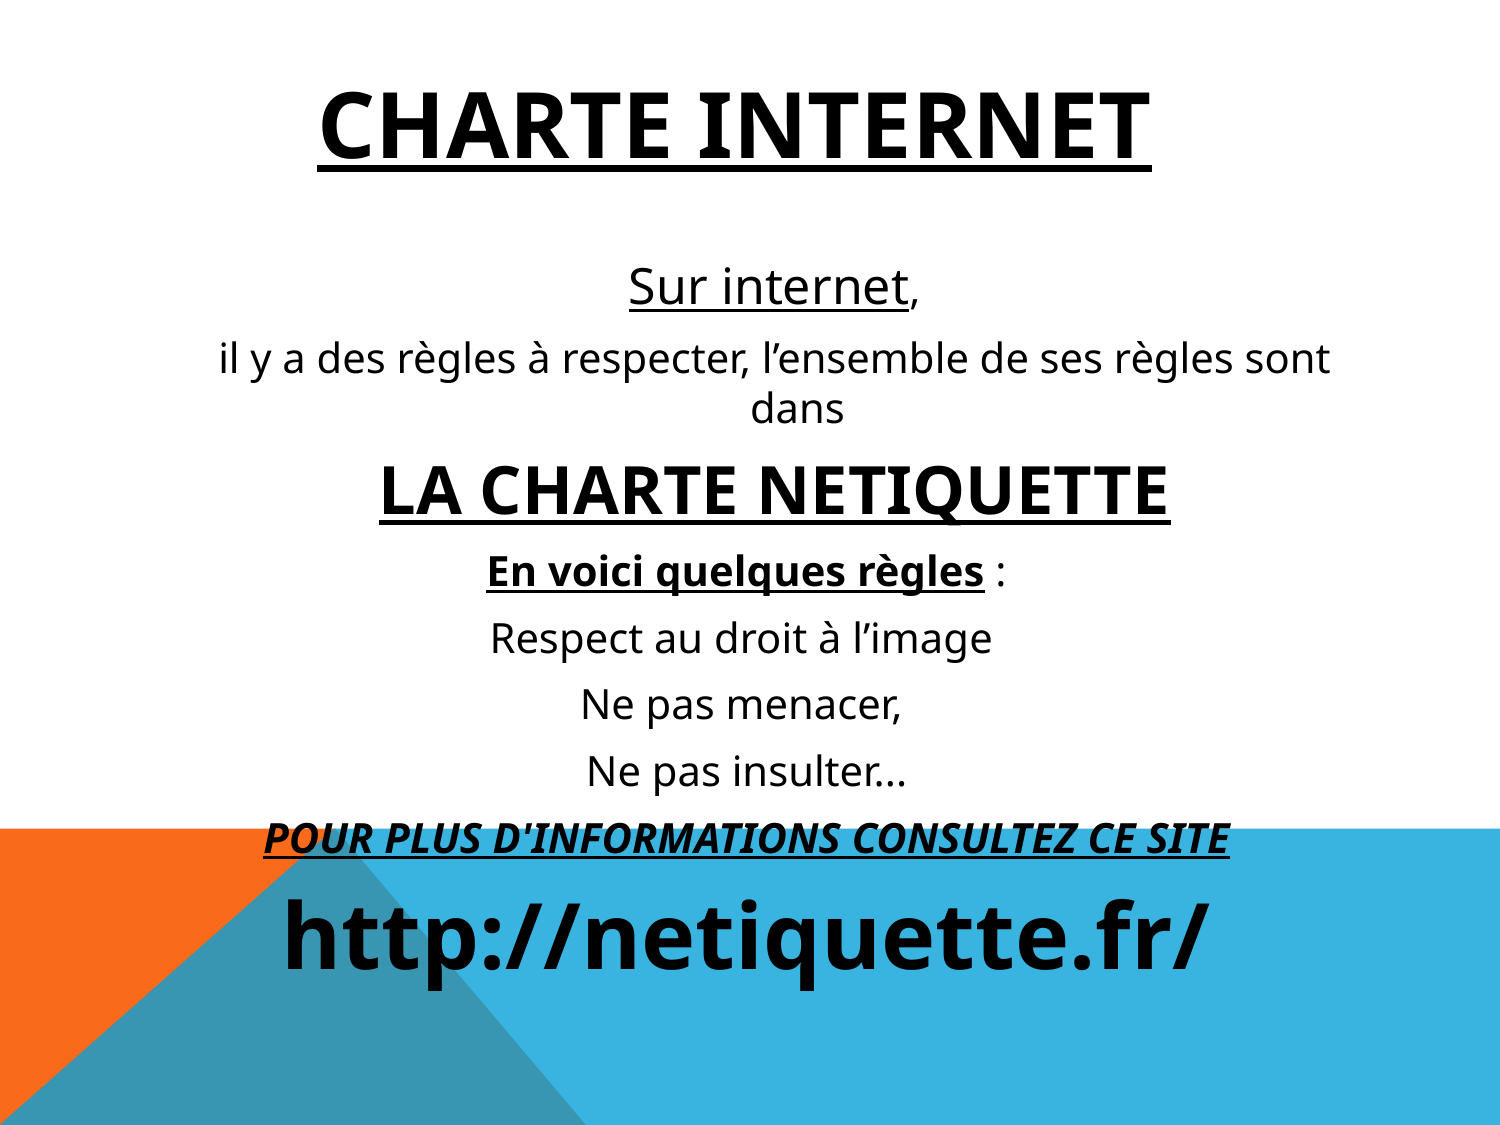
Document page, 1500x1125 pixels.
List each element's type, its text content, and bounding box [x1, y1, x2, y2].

title CHARTE INTERNET [118, 59, 1352, 150]
list Sur internet, il y a des règles à respecter, l’ensemble de ses règles sont dans LA CHARTE NETIQUETTE En voici quelques règles : Respect au droit à l’image Ne pas menacer, Ne pas insulter... POUR PLUS D'INFORMATIONS CONSULTEZ CE SITE http://netiquette.fr/ [135, 180, 1359, 1093]
